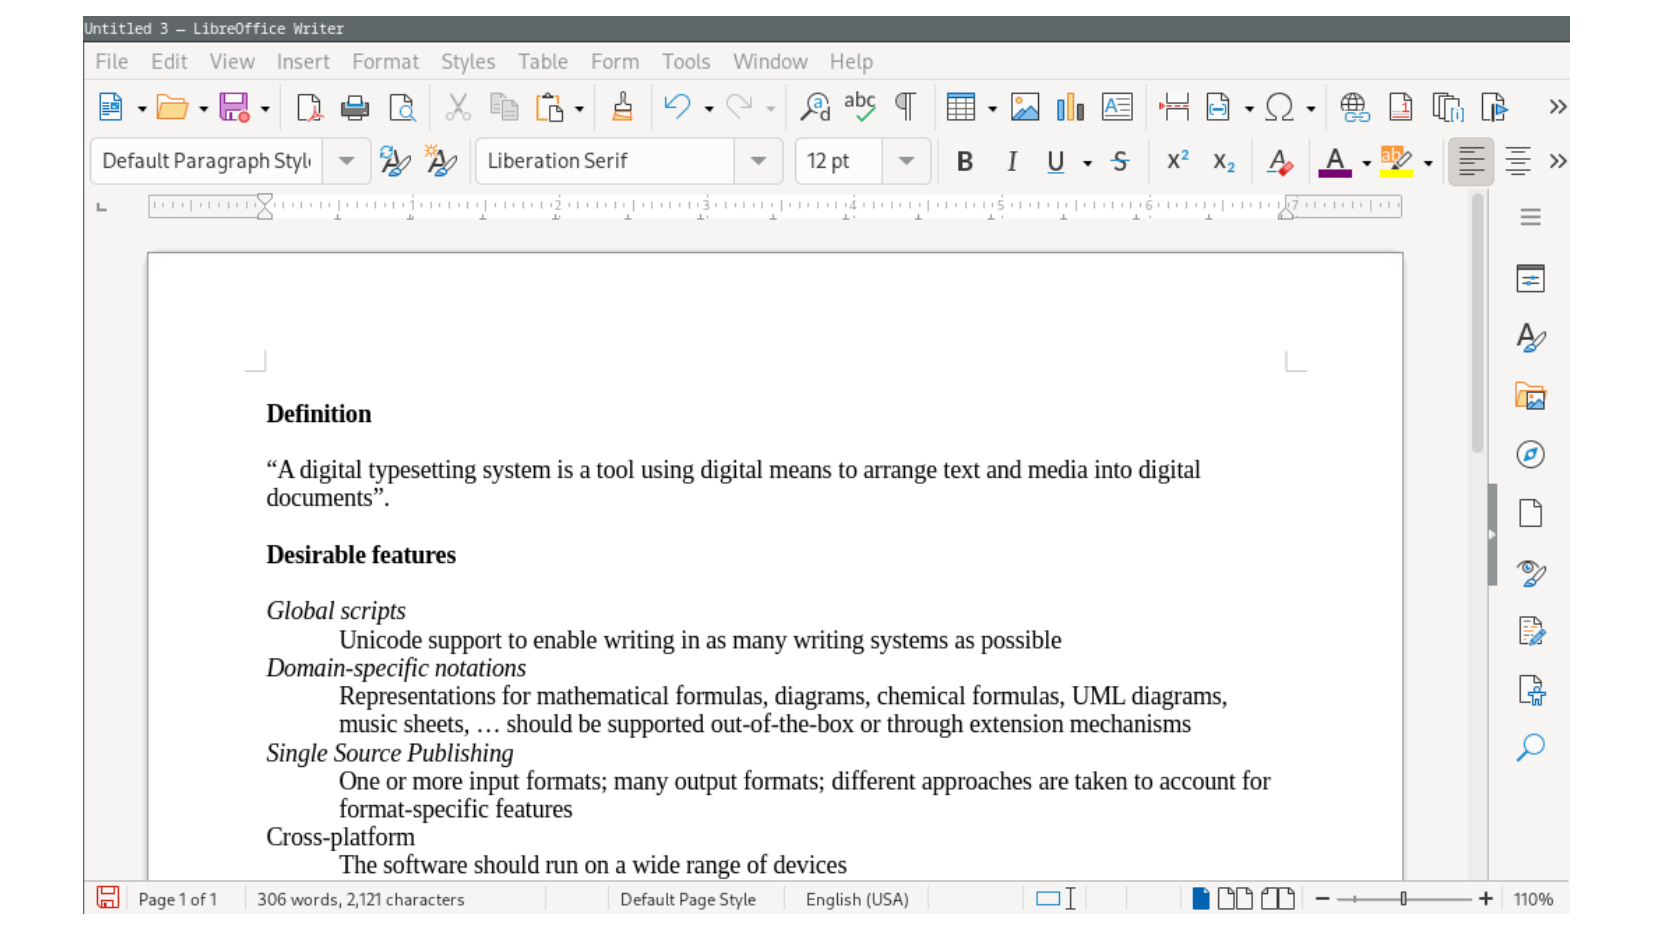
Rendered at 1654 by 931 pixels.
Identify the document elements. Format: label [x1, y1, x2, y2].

picture [83, 16, 1570, 914]
